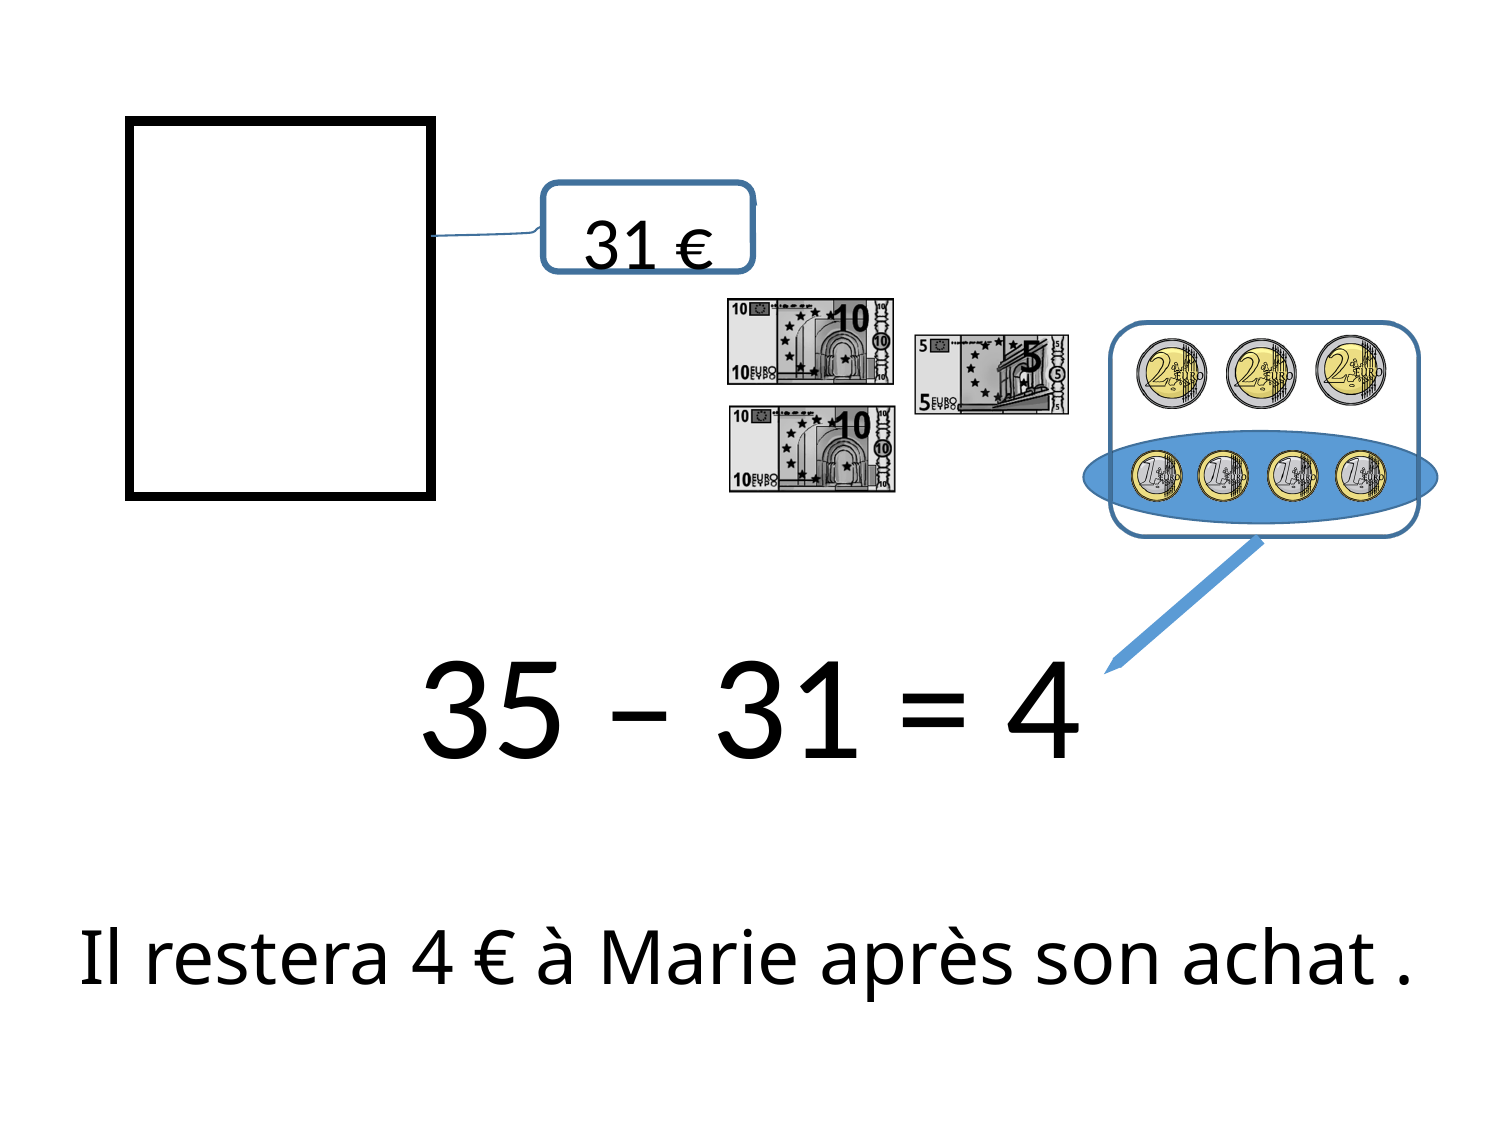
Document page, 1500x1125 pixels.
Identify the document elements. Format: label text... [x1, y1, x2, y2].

text_box 31 € [543, 182, 753, 272]
picture [727, 298, 1421, 539]
text_box [130, 121, 431, 497]
text_box 35 – 31 = 4 [402, 601, 1098, 796]
text_box [1421, 457, 1438, 497]
text_box Il restera 4 € à Marie après son achat . [64, 903, 1431, 1008]
